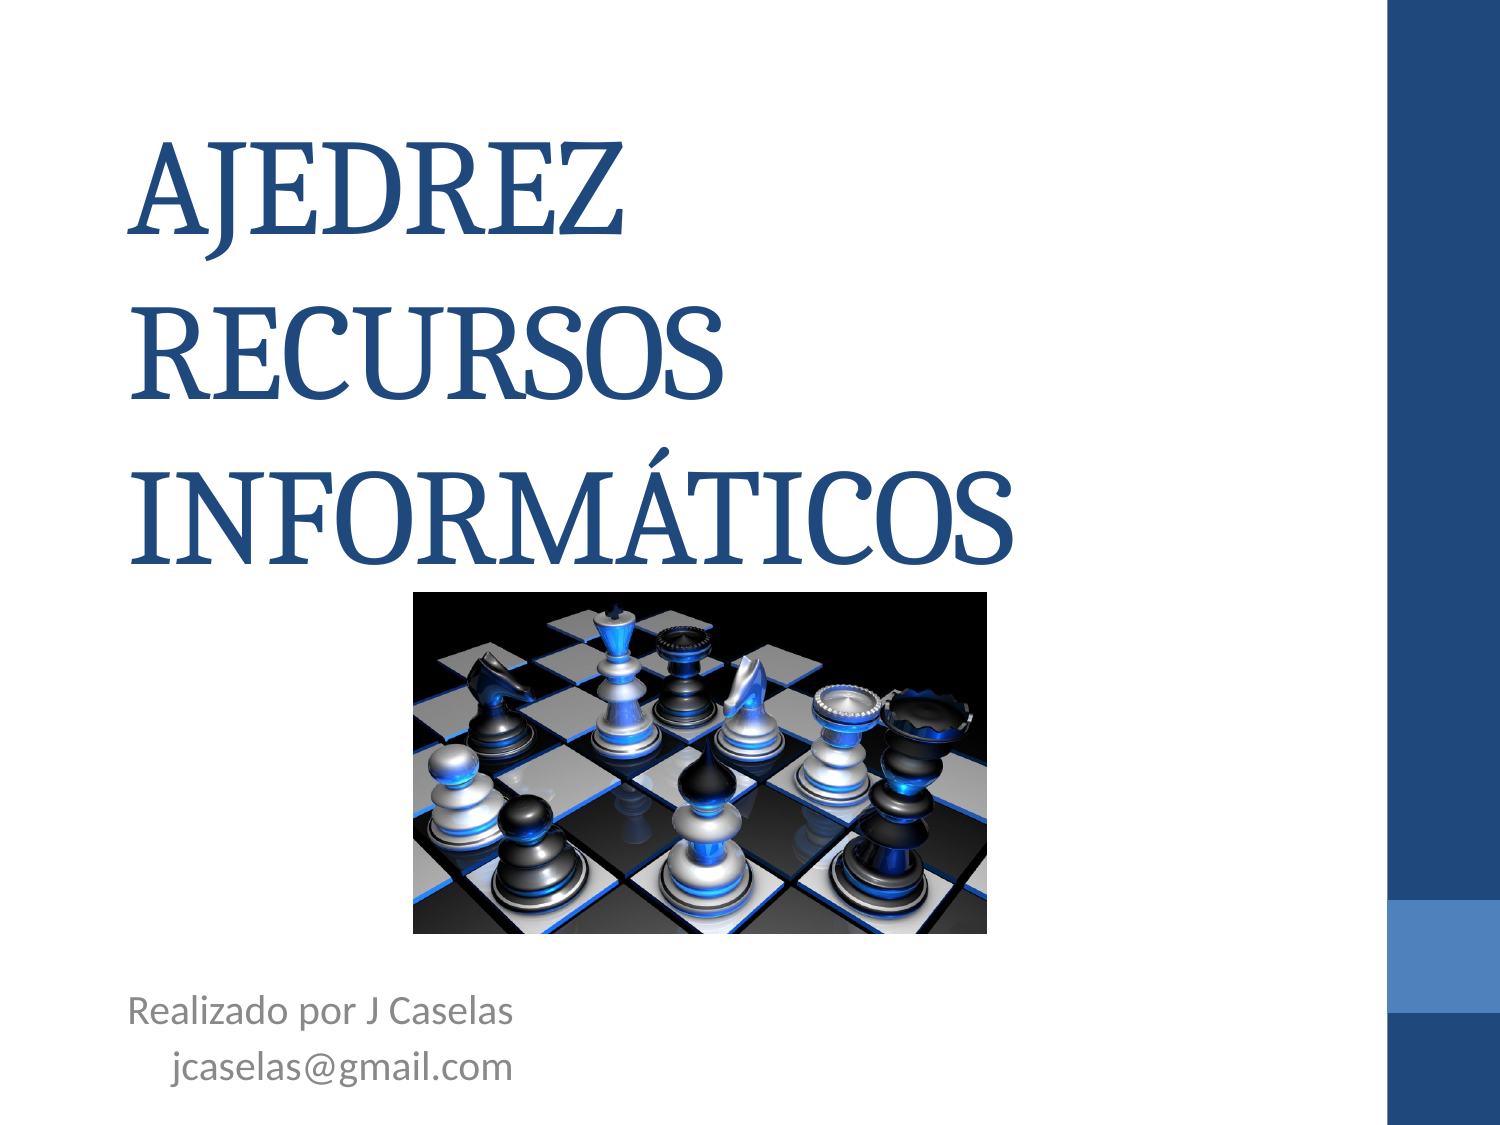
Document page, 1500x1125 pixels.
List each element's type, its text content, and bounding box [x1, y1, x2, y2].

title AJEDREZ RECURSOS INFORMÁTICOS [112, 90, 1351, 504]
picture [413, 592, 987, 934]
subtitle Realizado por J Caselas jcaselas@gmail.com [112, 920, 1365, 1096]
